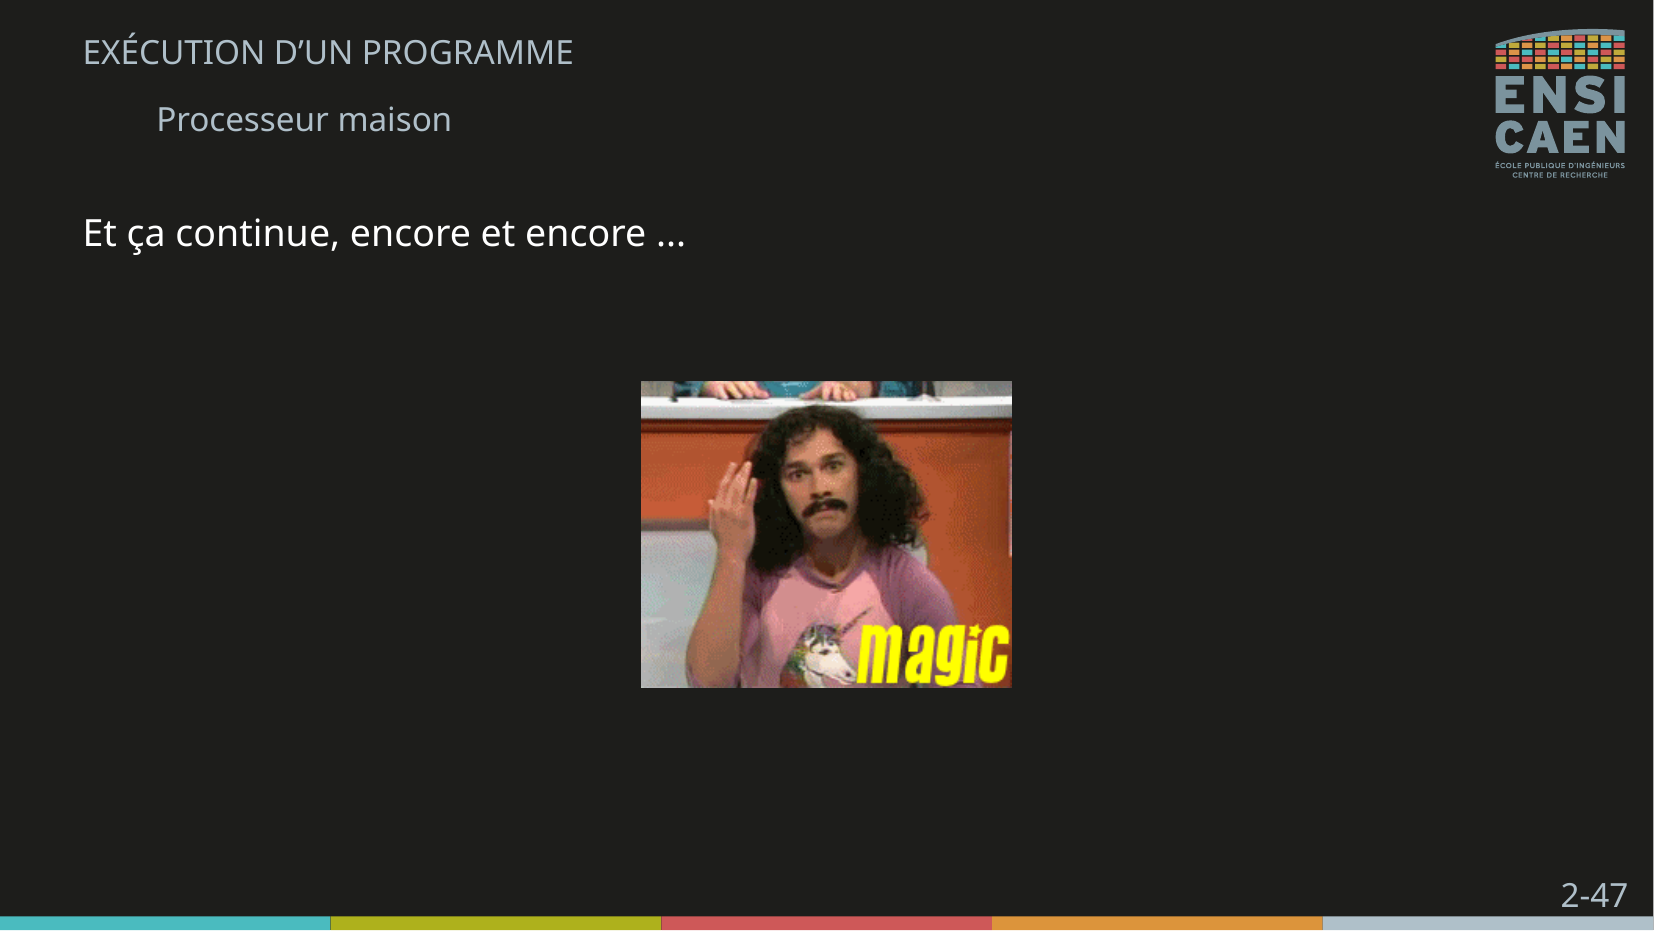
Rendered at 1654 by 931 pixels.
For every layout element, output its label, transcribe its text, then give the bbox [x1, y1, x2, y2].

list Et ça continue, encore et encore ... [82, 206, 1571, 916]
picture [641, 381, 1012, 688]
title EXÉCUTION D’UN PROGRAMME Processeur maison [82, 0, 1467, 148]
